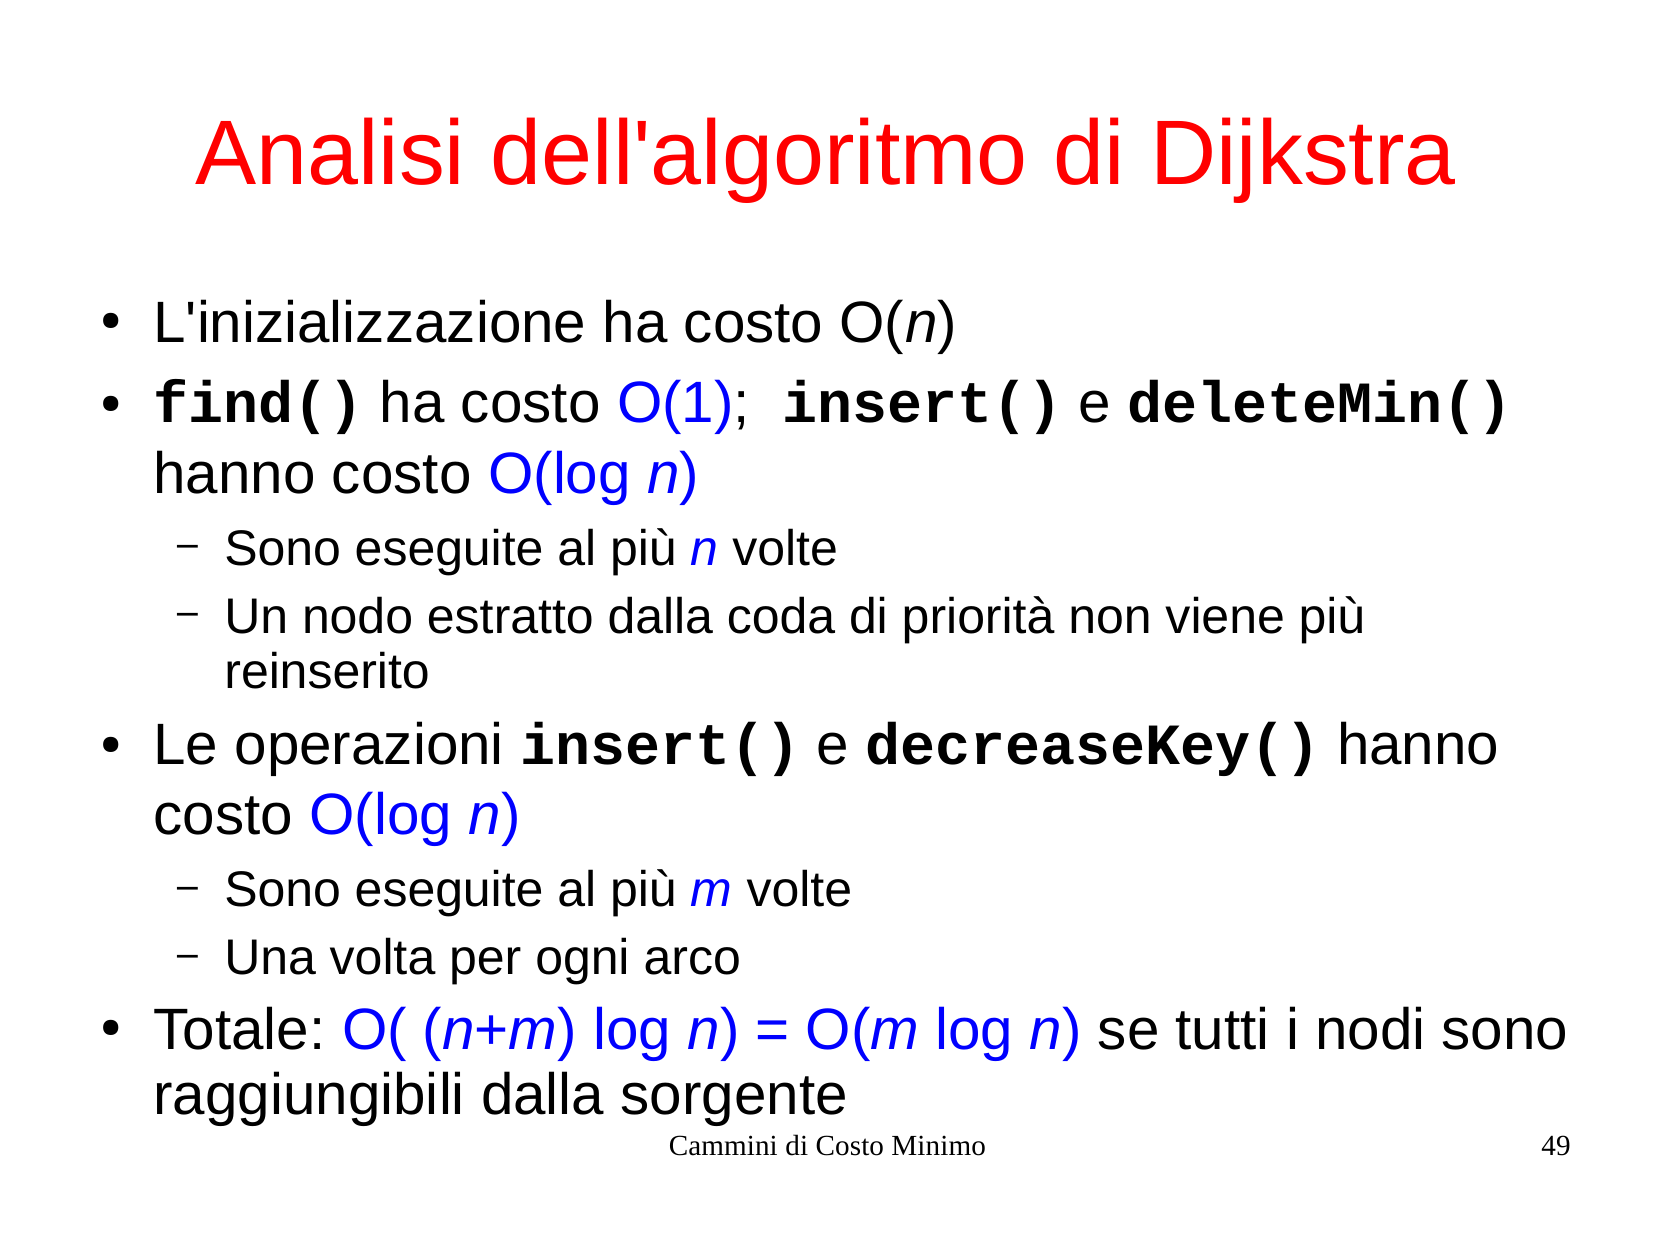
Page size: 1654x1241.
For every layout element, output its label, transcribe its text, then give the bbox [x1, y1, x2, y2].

title Analisi dell'algoritmo di Dijkstra [82, 49, 1571, 257]
list L'inizializzazione ha costo O(n) find() ha costo O(1); insert() e deleteMin() hanno costo O(log n) Sono eseguite al più n volte Un nodo estratto dalla coda di priorità non viene più reinserito Le operazioni insert() e decreaseKey() hanno costo O(log n) Sono eseguite al più m volte Una volta per ogni arco Totale: O( (n+m) log n) = O(m log n) se tutti i nodi sono raggiungibili dalla sorgente [82, 290, 1571, 1128]
